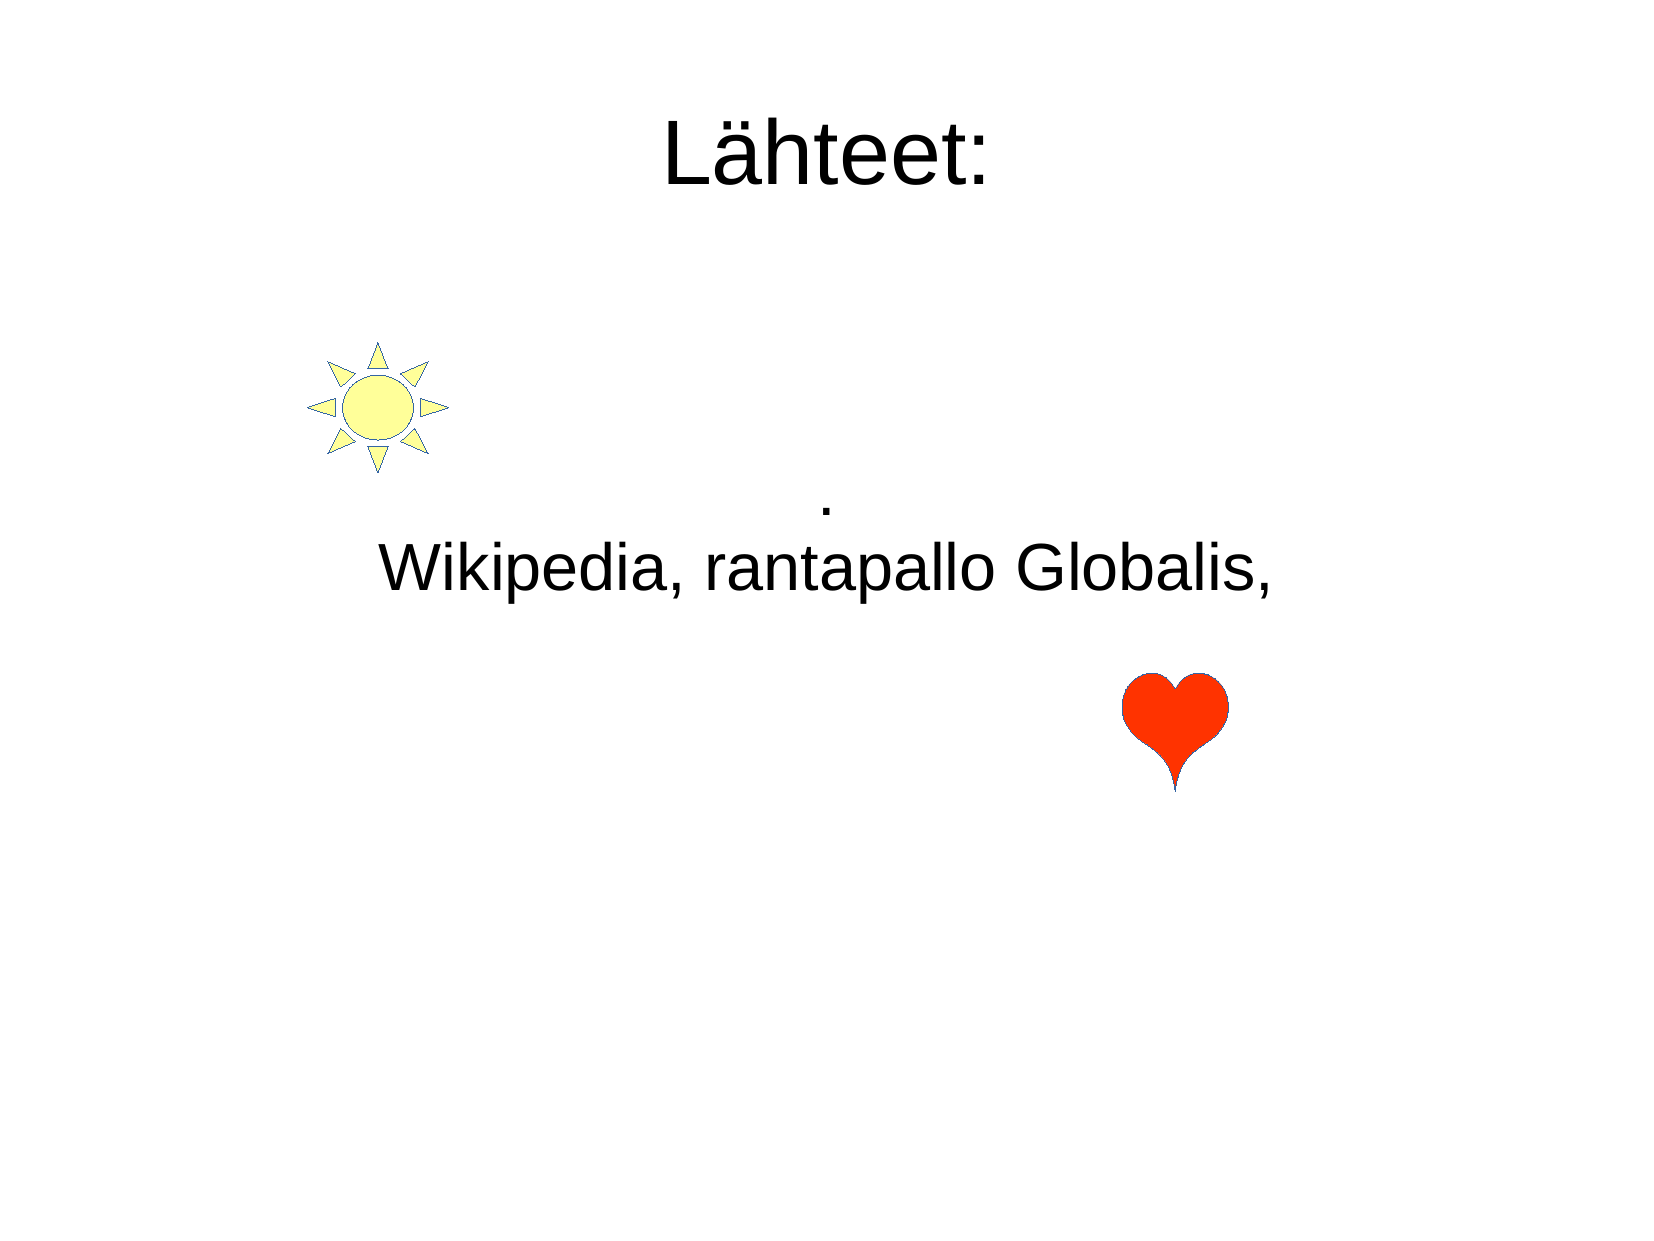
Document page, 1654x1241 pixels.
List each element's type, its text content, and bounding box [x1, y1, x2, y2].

subtitle . Wikipedia, rantapallo Globalis, [82, 49, 1571, 1010]
text_box [400, 428, 429, 454]
text_box [367, 342, 389, 369]
text_box [420, 398, 449, 417]
text_box [367, 446, 389, 473]
text_box [342, 375, 414, 441]
text_box [327, 361, 356, 387]
text_box [400, 361, 429, 387]
text_box [1122, 673, 1229, 792]
text_box [327, 428, 356, 454]
text_box [307, 398, 336, 417]
